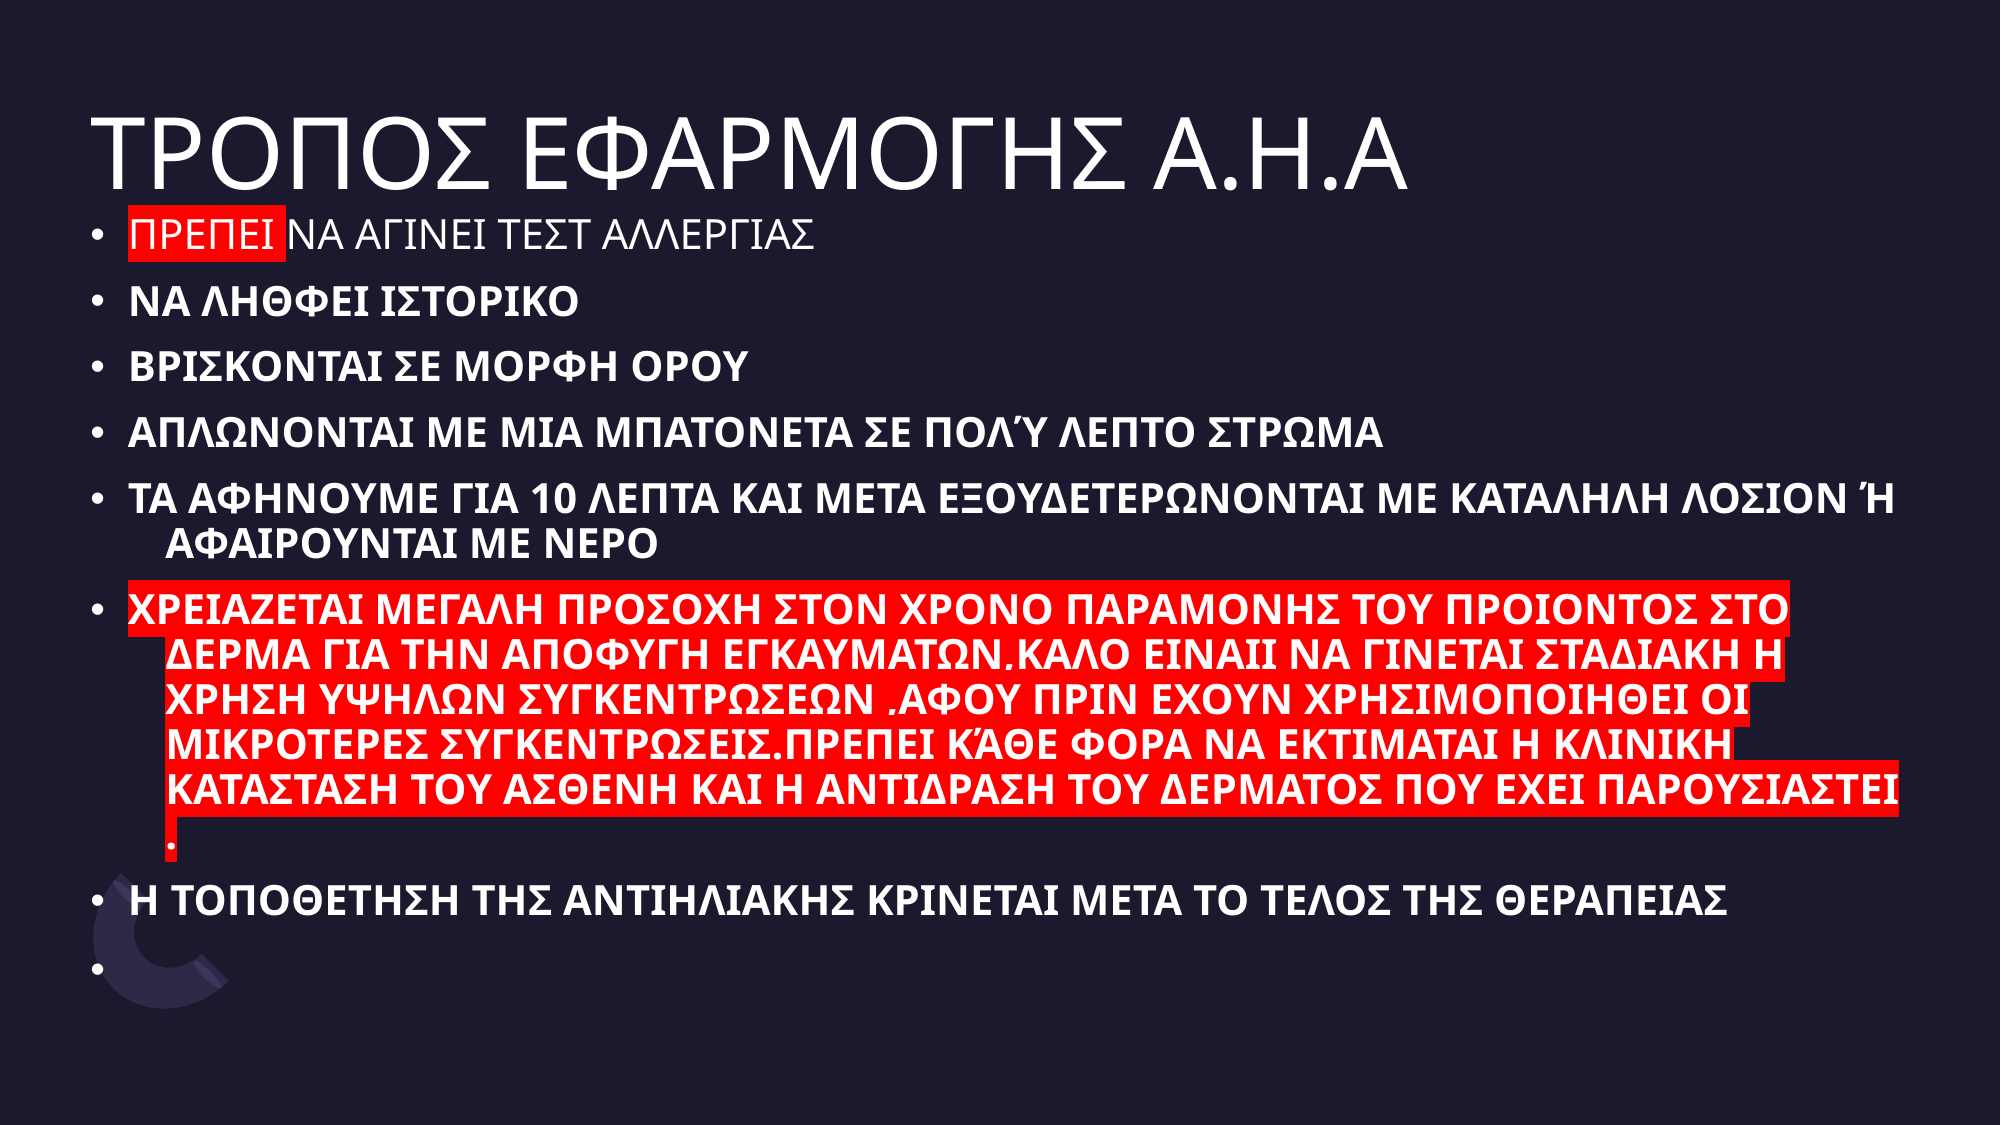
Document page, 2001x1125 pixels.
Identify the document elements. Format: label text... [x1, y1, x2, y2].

title ΤΡΟΠΟΣ ΕΦΑΡΜΟΓΗΣ Α.Η.Α [90, 90, 1416, 214]
list ΠΡΕΠΕΙ ΝΑ ΑΓΙΝΕΙ ΤΕΣΤ ΑΛΛΕΡΓΙΑΣ ΝΑ ΛΗΘΦΕΙ ΙΣΤΟΡΙΚΟ ΒΡΙΣΚΟΝΤΑΙ ΣΕ ΜΟΡΦΗ ΟΡΟΥ ΑΠΛΩΝΟΝΤΑΙ ΜΕ ΜΙΑ ΜΠΑΤΟΝΕΤΑ ΣΕ ΠΟΛΎ ΛΕΠΤΟ ΣΤΡΩΜΑ ΤΑ ΑΦΗΝΟΥΜΕ ΓΙΑ 10 ΛΕΠΤΑ ΚΑΙ ΜΕΤΑ ΕΞΟΥΔΕΤΕΡΩΝΟΝΤΑΙ ΜΕ ΚΑΤΑΛΗΛΗ ΛΟΣΙΟΝ Ή ΑΦΑΙΡΟΥΝΤΑΙ ΜΕ ΝΕΡΟ ΧΡΕΙΑΖΕΤΑΙ ΜΕΓΑΛΗ ΠΡΟΣΟΧΗ ΣΤΟΝ ΧΡΟΝΟ ΠΑΡΑΜΟΝΗΣ ΤΟΥ ΠΡΟΙΟΝΤΟΣ ΣΤΟ ΔΕΡΜΑ ΓΙΑ ΤΗΝ ΑΠΟΦΥΓΗ ΕΓΚΑΥΜΑΤΩΝ,ΚΑΛΟ ΕΙΝΑΙΙ ΝΑ ΓΙΝΕΤΑΙ ΣΤΑΔΙΑΚΗ Η ΧΡΗΣΗ ΥΨΗΛΩΝ ΣΥΓΚΕΝΤΡΩΣΕΩΝ ,ΑΦΟΥ ΠΡΙΝ ΕΧΟΥΝ ΧΡΗΣΙΜΟΠΟΙΗΘΕΙ ΟΙ ΜΙΚΡΟΤΕΡΕΣ ΣΥΓΚΕΝΤΡΩΣΕΙΣ.ΠΡΕΠΕΙ ΚΆΘΕ ΦΟΡΑ ΝΑ ΕΚΤΙΜΑΤΑΙ Η ΚΛΙΝΙΚΗ ΚΑΤΑΣΤΑΣΗ ΤΟΥ ΑΣΘΕΝΗ ΚΑΙ Η ΑΝΤΙΔΡΑΣΗ ΤΟΥ ΔΕΡΜΑΤΟΣ ΠΟΥ ΕΧΕΙ ΠΑΡΟΥΣΙΑΣΤΕΙ . Η ΤΟΠΟΘΕΤΗΣΗ ΤΗΣ ΑΝΤΙΗΛΙΑΚΗΣ ΚΡΙΝΕΤΑΙ ΜΕΤΑ ΤΟ ΤΕΛΟΣ ΤΗΣ ΘΕΡΑΠΕΙΑΣ [90, 214, 1910, 1000]
